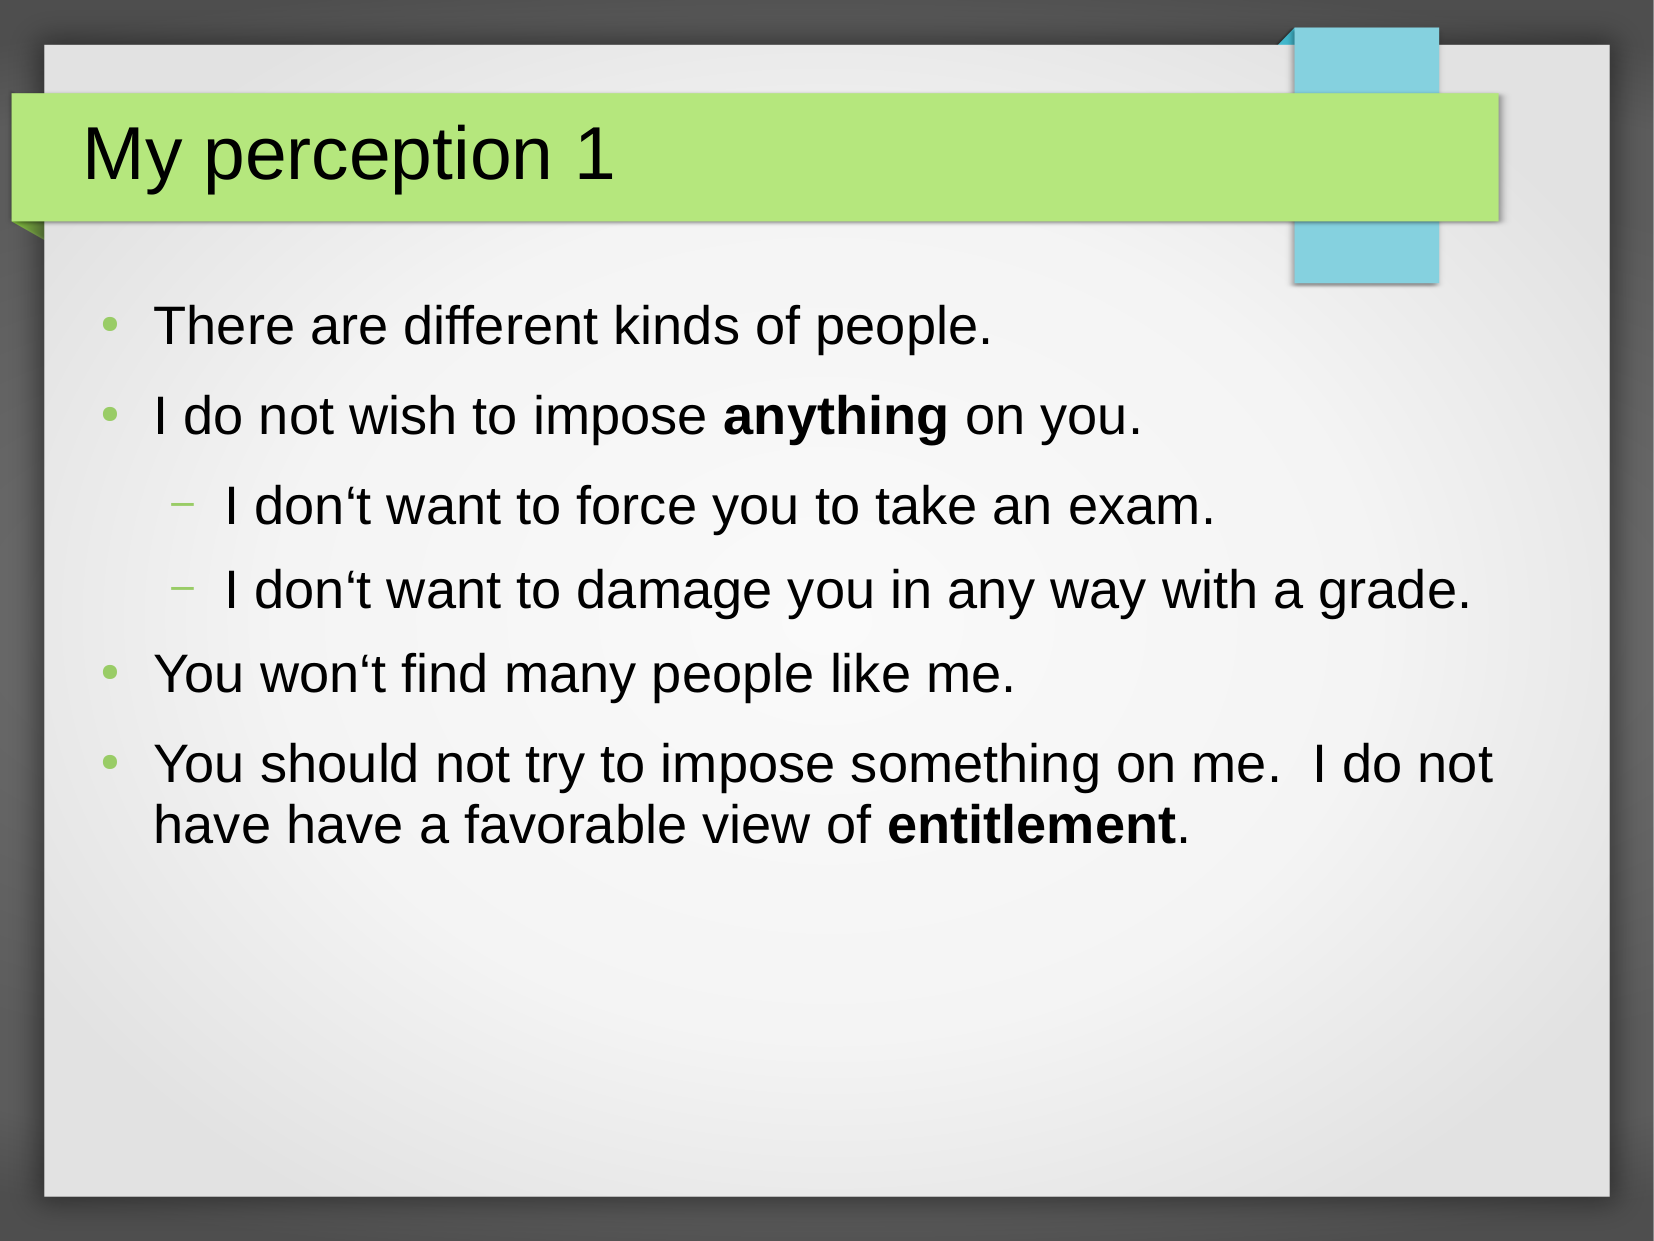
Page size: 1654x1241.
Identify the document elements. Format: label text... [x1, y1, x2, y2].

picture [0, 0, 1654, 1241]
title My perception 1 [82, 94, 1264, 213]
list There are different kinds of people. I do not wish to impose anything on you. I don‘t want to force you to take an exam. I don‘t want to damage you in any way with a grade. You won‘t find many people like me. You should not try to impose something on me. I do not have have a favorable view of entitlement. [82, 295, 1571, 1015]
